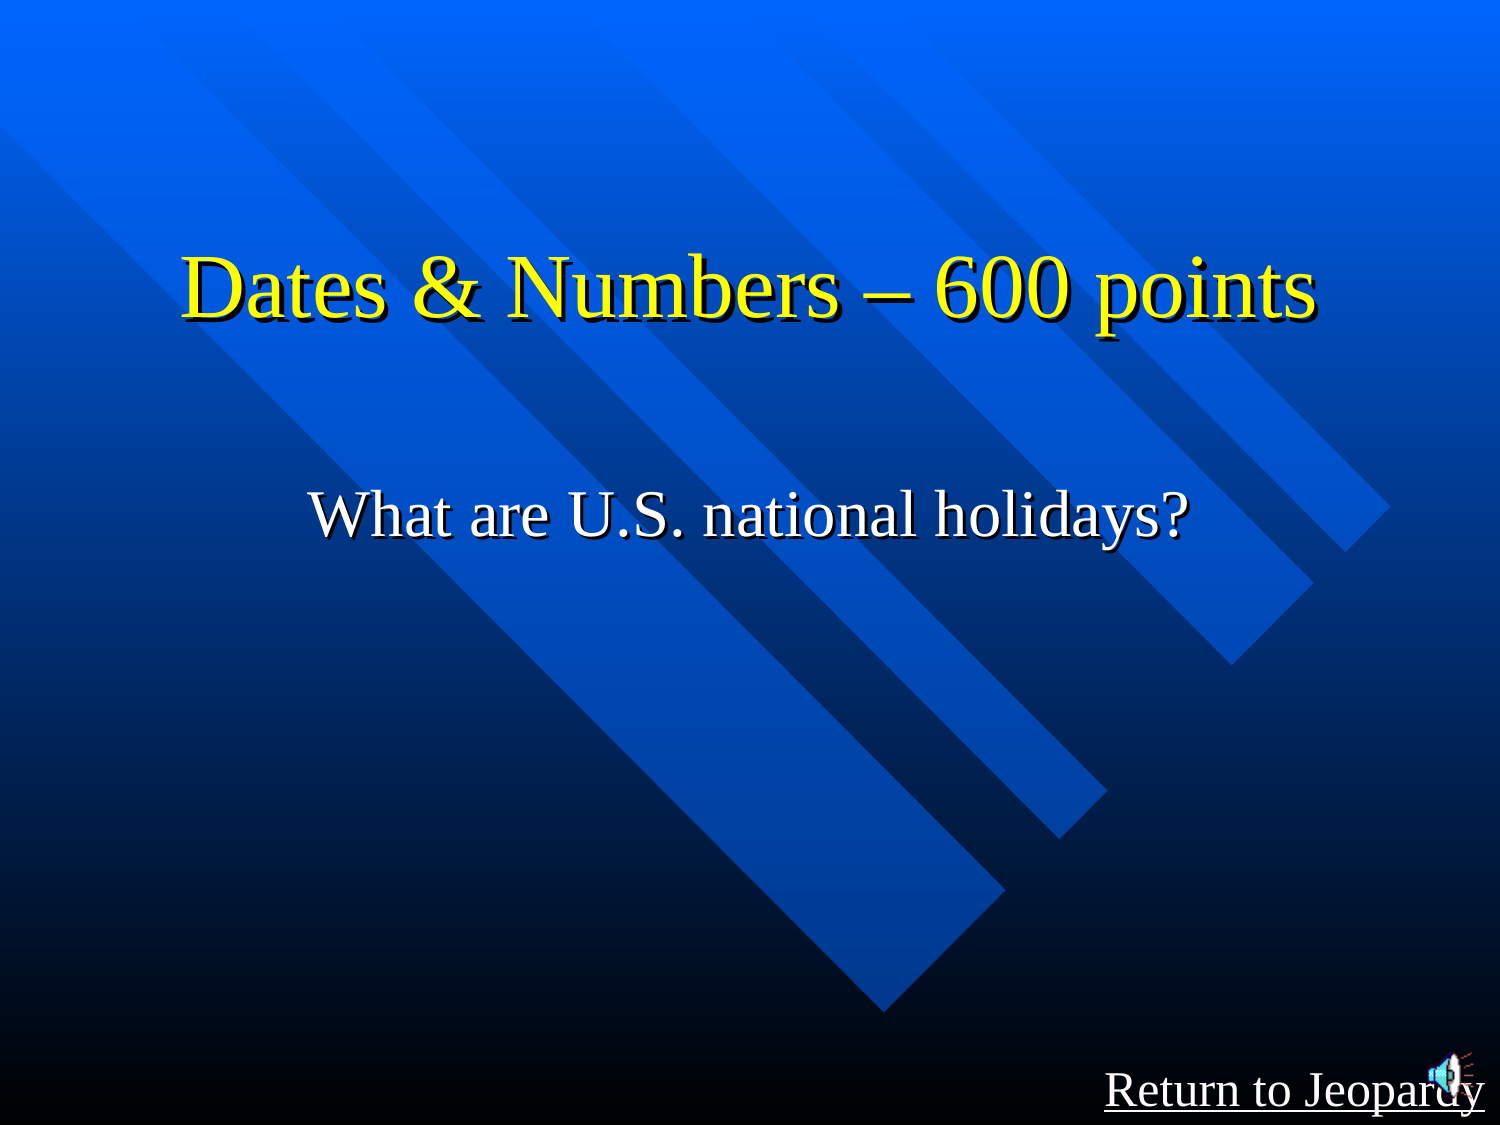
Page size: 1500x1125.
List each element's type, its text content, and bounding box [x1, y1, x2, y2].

picture [1426, 1051, 1477, 1102]
text_box Return to Jeopardy [1089, 1048, 1500, 1125]
title Dates & Numbers – 600 points [112, 187, 1388, 375]
subtitle What are U.S. national holidays? [225, 462, 1276, 751]
